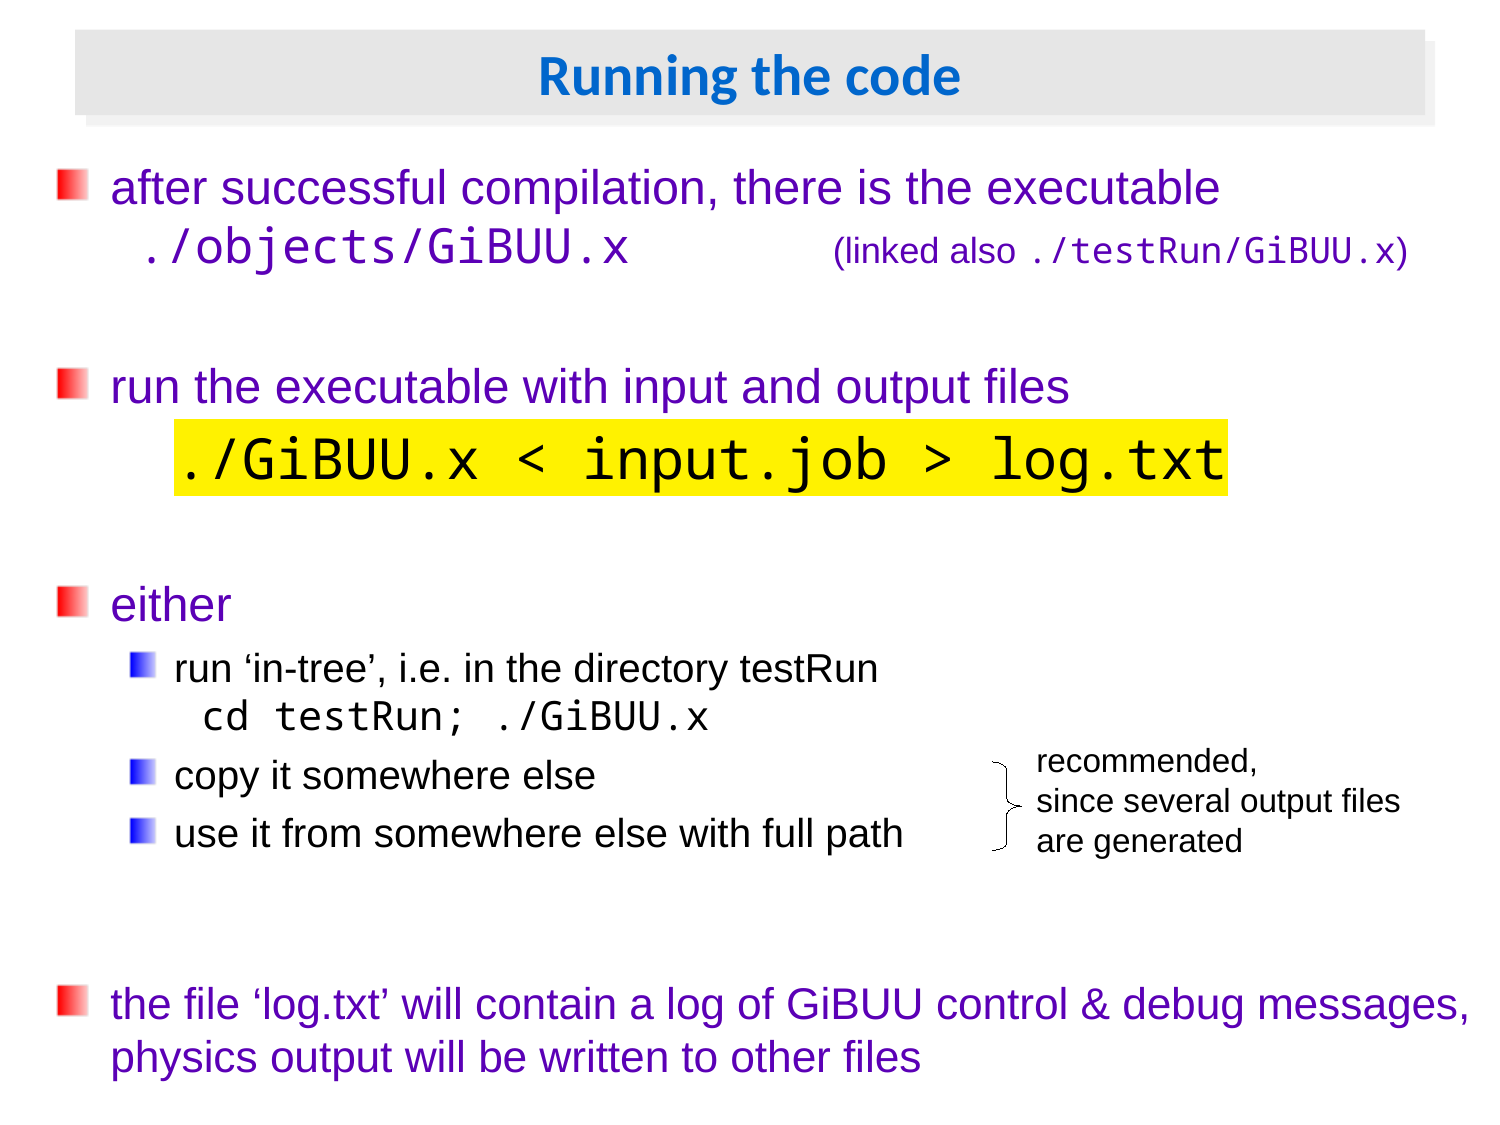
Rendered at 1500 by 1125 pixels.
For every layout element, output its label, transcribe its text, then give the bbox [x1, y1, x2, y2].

list after successful compilation, there is the executable ./objects/GiBUU.x (linked also ./testRun/GiBUU.x) run the executable with input and output files ./GiBUU.x < input.job > log.txt either run ‘in-tree’, i.e. in the directory testRun cd testRun; ./GiBUU.x copy it somewhere else use it from somewhere else with full path the file ‘log.txt’ will contain a log of GiBUU control & debug messages, physics output will be written to other files [41, 148, 1500, 1093]
text_box recommended, since several output files are generated [1021, 732, 1465, 867]
title Running the code [75, 29, 1426, 116]
